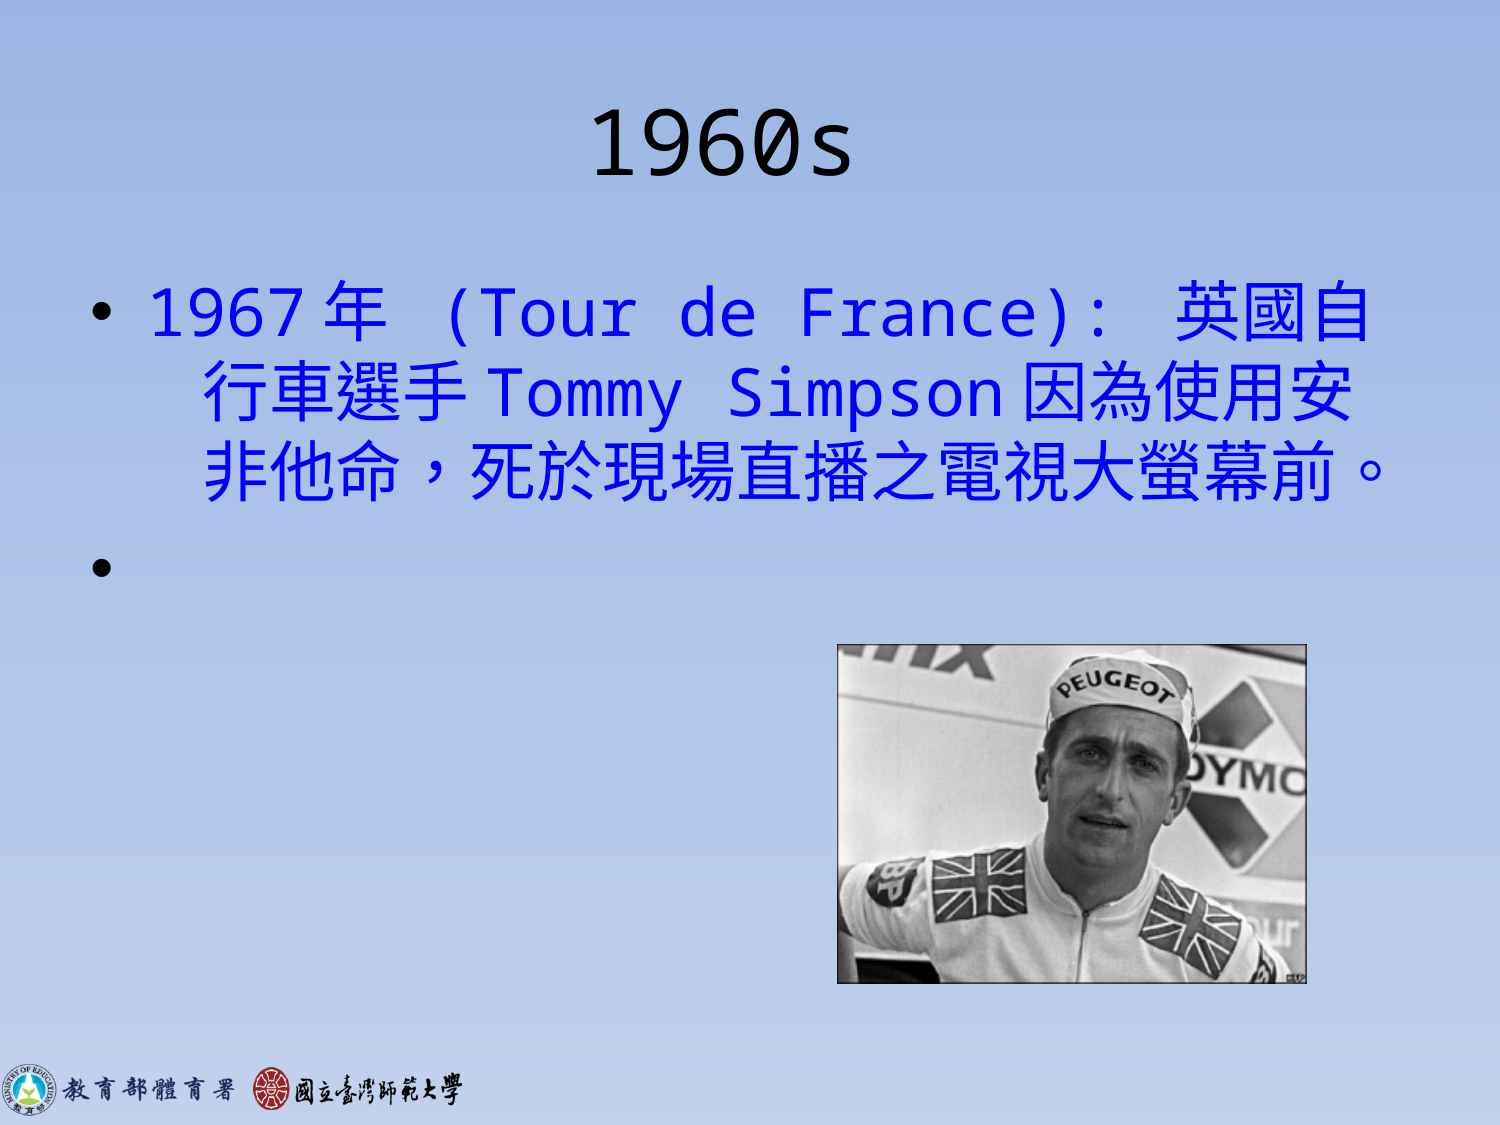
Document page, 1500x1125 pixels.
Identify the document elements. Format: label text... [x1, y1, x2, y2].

list 1967年 (Tour de France): 英國自行車選手Tommy Simpson因為使用安非他命，死於現場直播之電視大螢幕前。 [75, 262, 1426, 815]
picture [837, 644, 1307, 984]
title 1960s [75, 45, 1426, 233]
